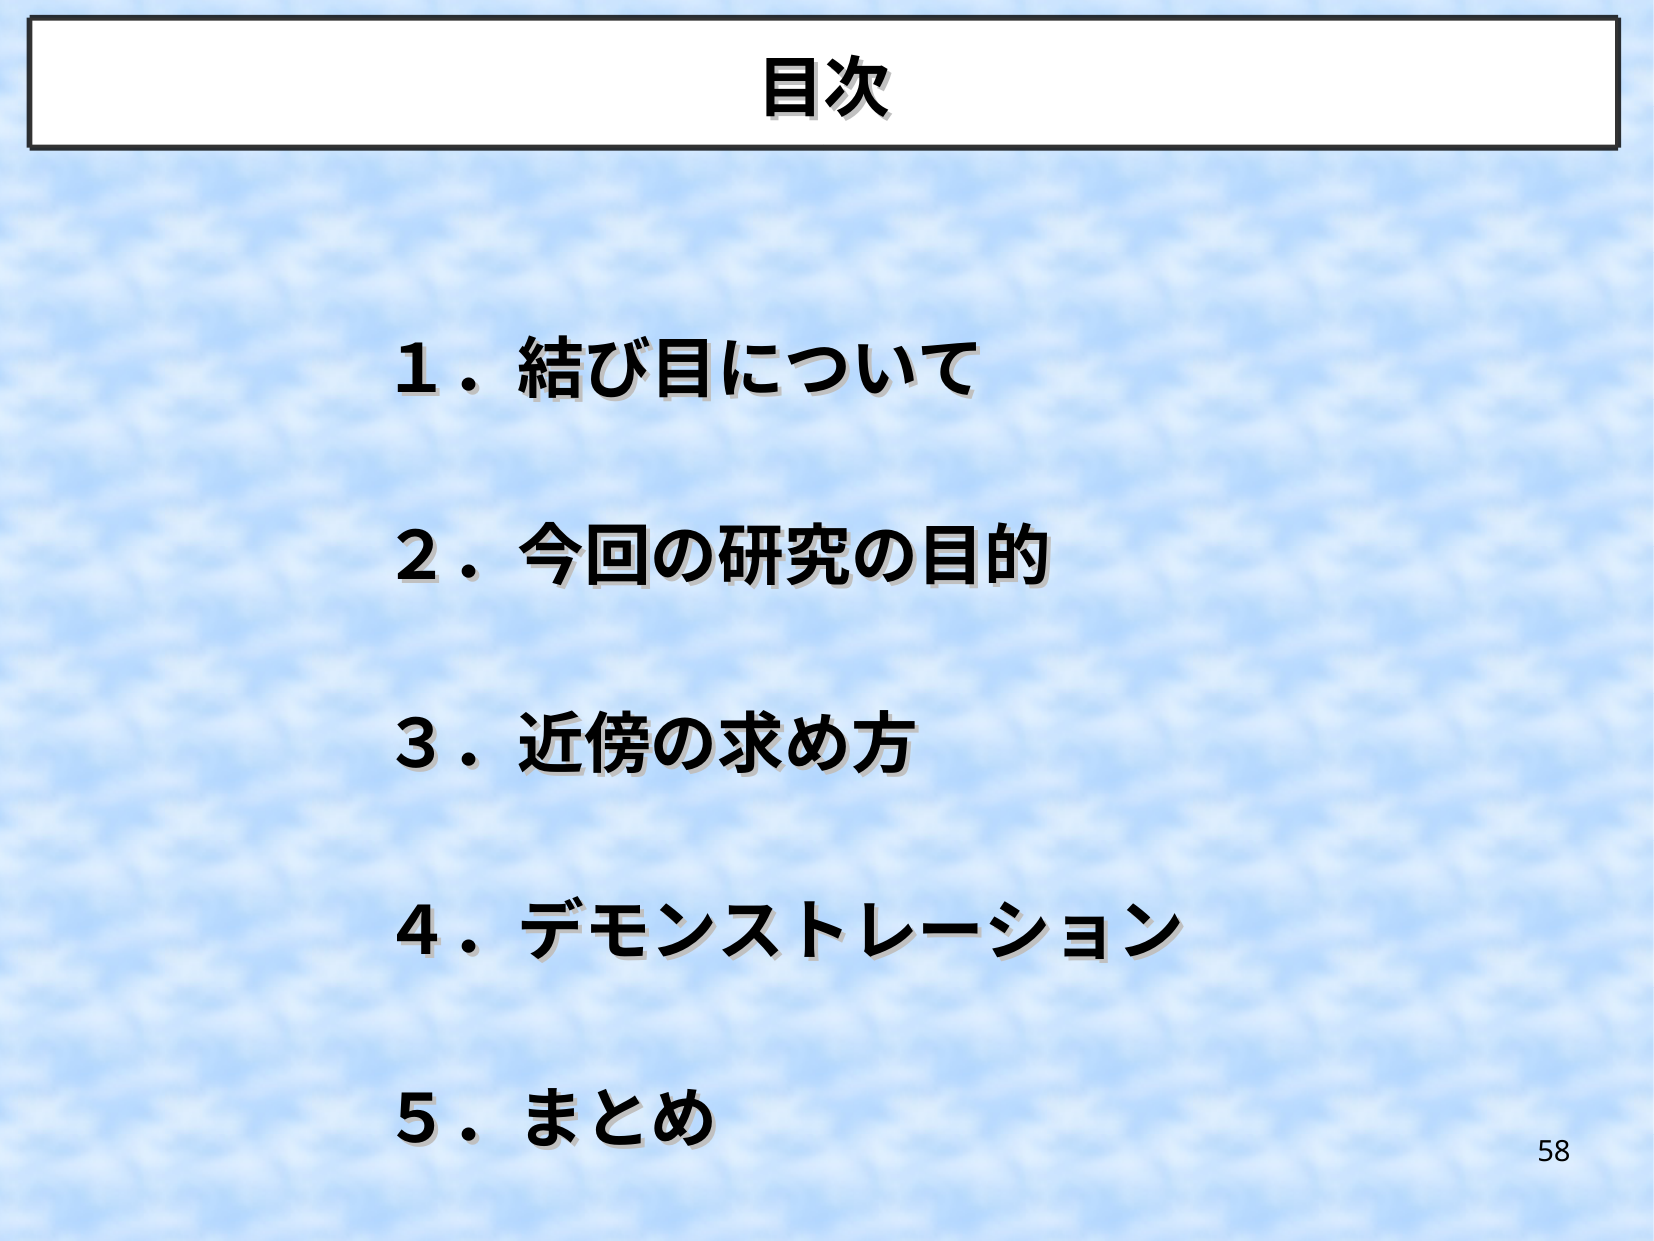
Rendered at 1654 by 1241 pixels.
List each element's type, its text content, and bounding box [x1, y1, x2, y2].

text_box 目次 [29, 17, 1619, 148]
text_box １．結び目について ２．今回の研究の目的 ３．近傍の求め方 ４．デモンストレーション ５．まとめ [369, 307, 1285, 984]
picture [0, 0, 1654, 1241]
